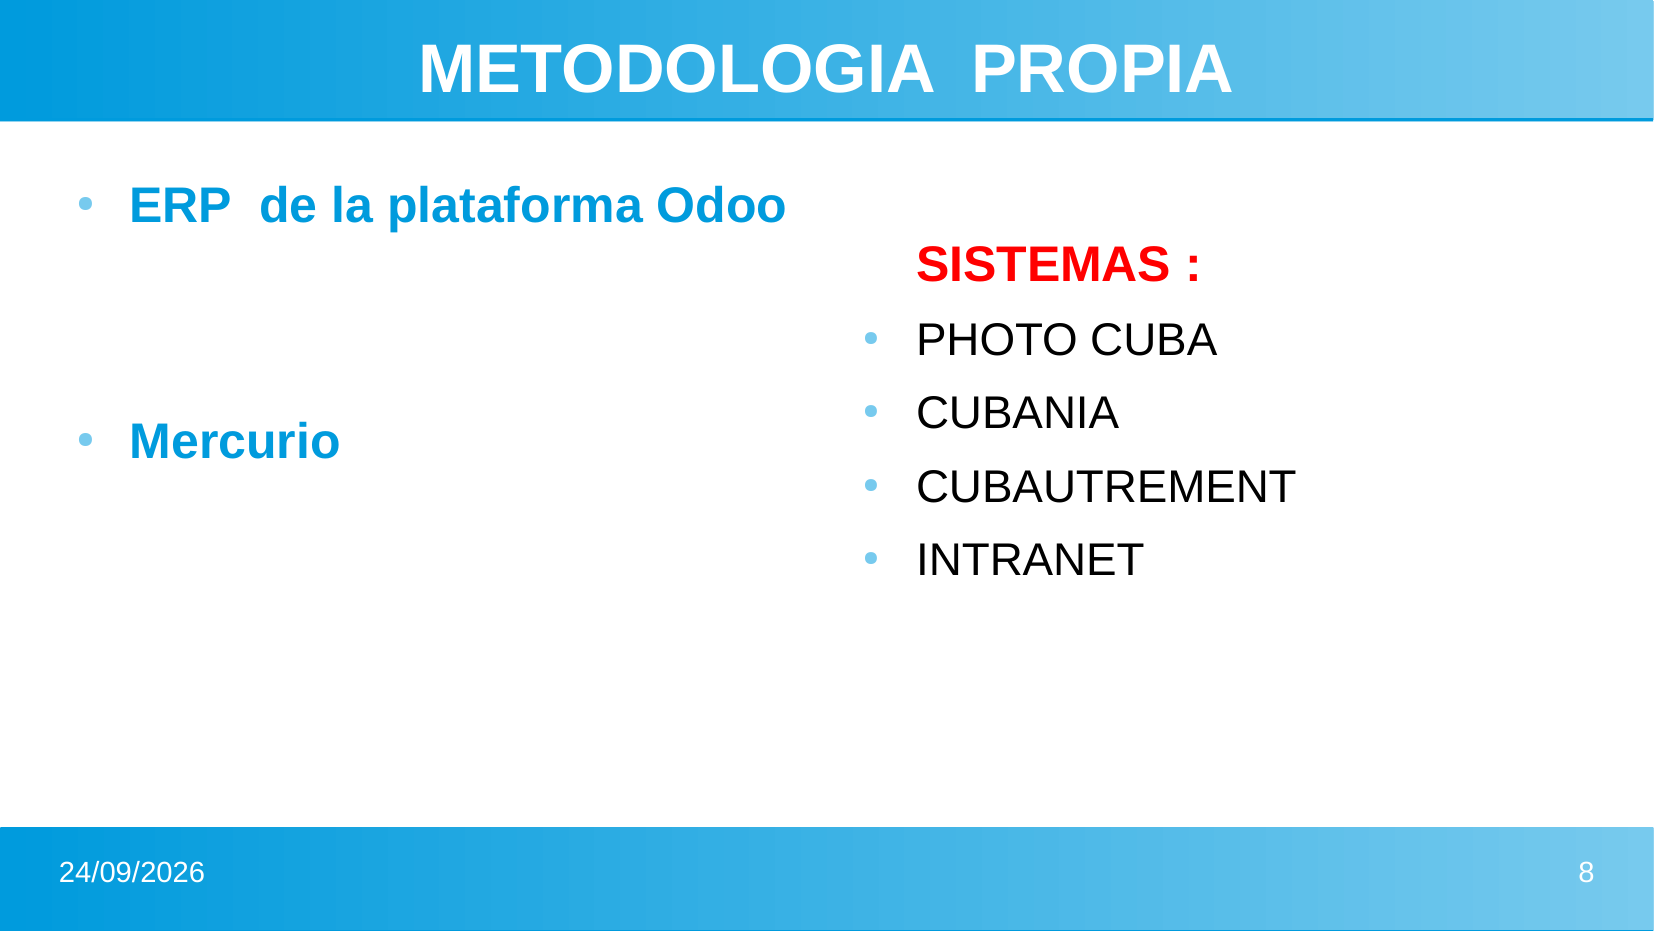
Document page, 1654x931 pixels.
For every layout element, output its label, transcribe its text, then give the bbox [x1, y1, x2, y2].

list ERP de la plataforma Odoo [58, 177, 809, 413]
list SISTEMAS : PHOTO CUBA CUBANIA CUBAUTREMENT INTRANET [845, 236, 1595, 739]
list Mercurio [58, 413, 809, 695]
title METODOLOGIA PROPIA [58, 29, 1595, 108]
